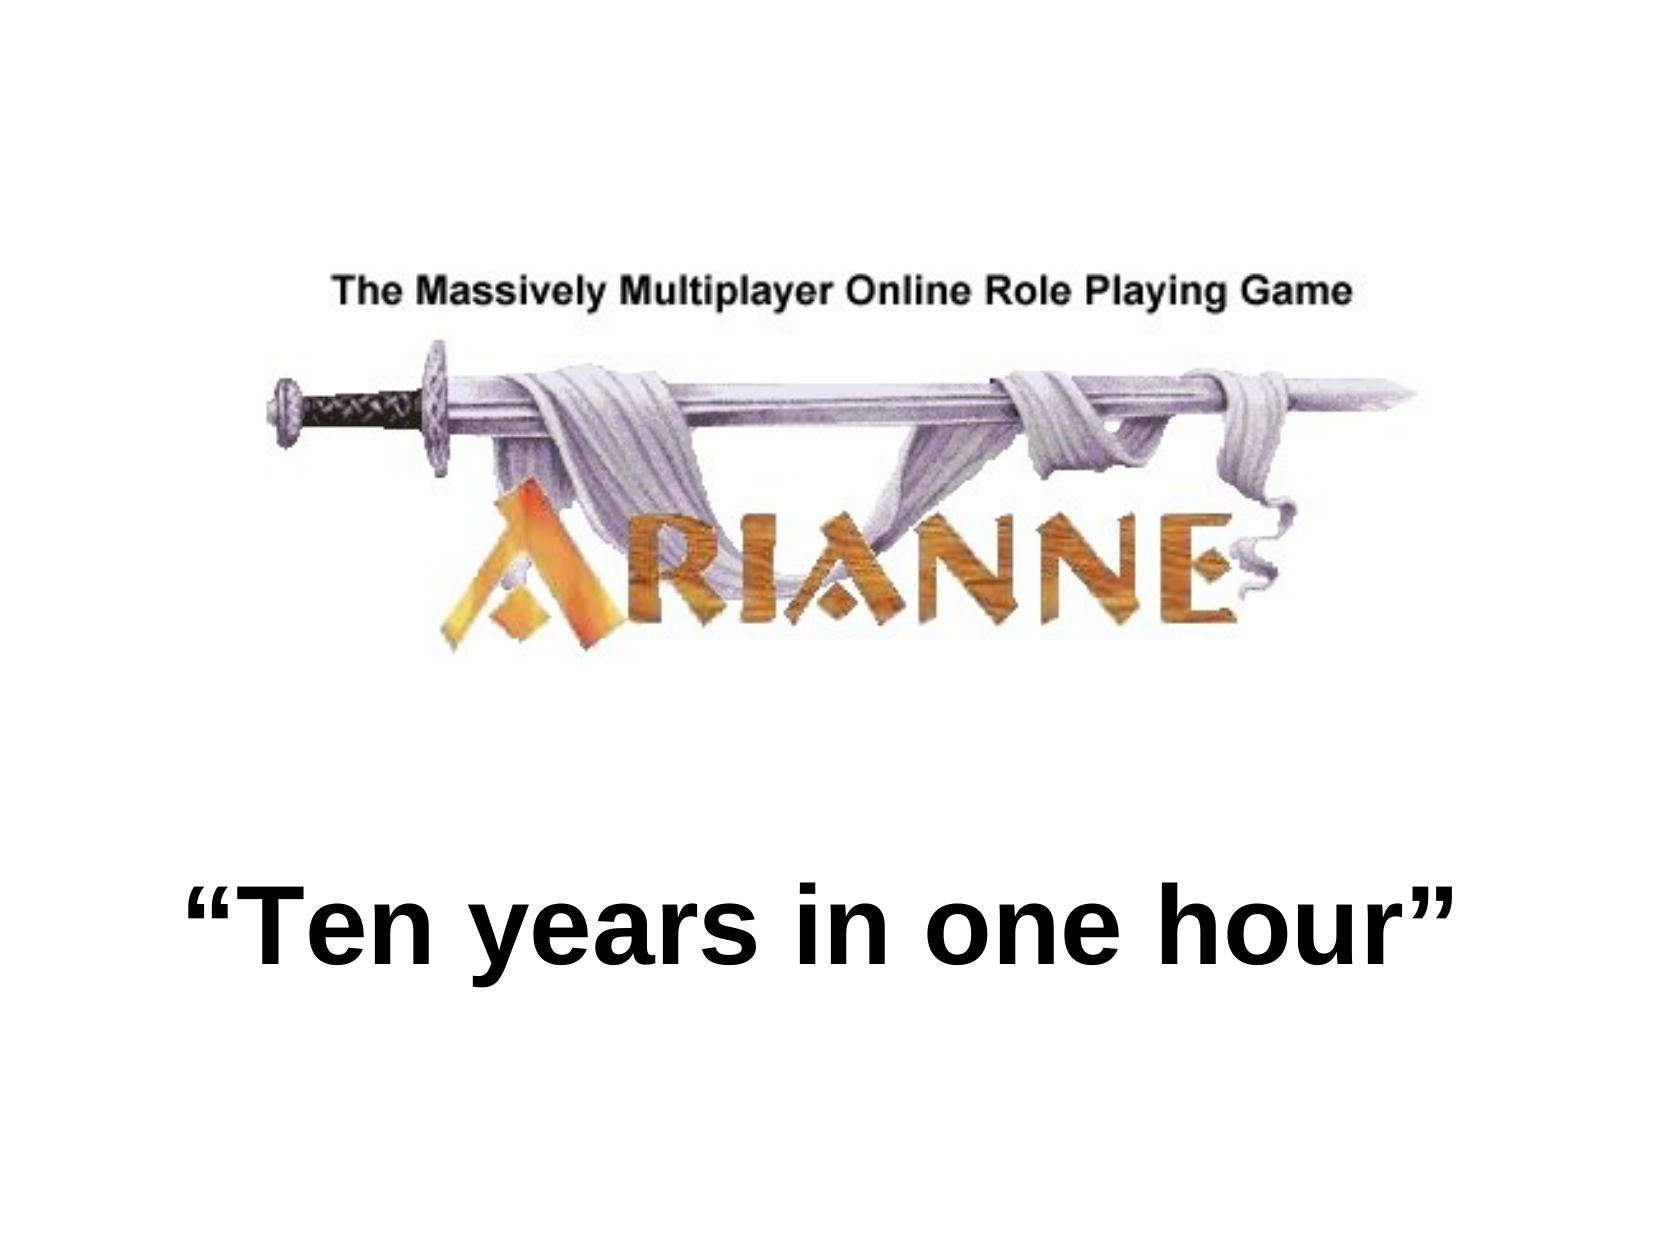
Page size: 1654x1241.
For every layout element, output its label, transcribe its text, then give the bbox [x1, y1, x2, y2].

picture [0, 17, 1630, 1241]
title “Ten years in one hour” [76, 826, 1565, 1020]
